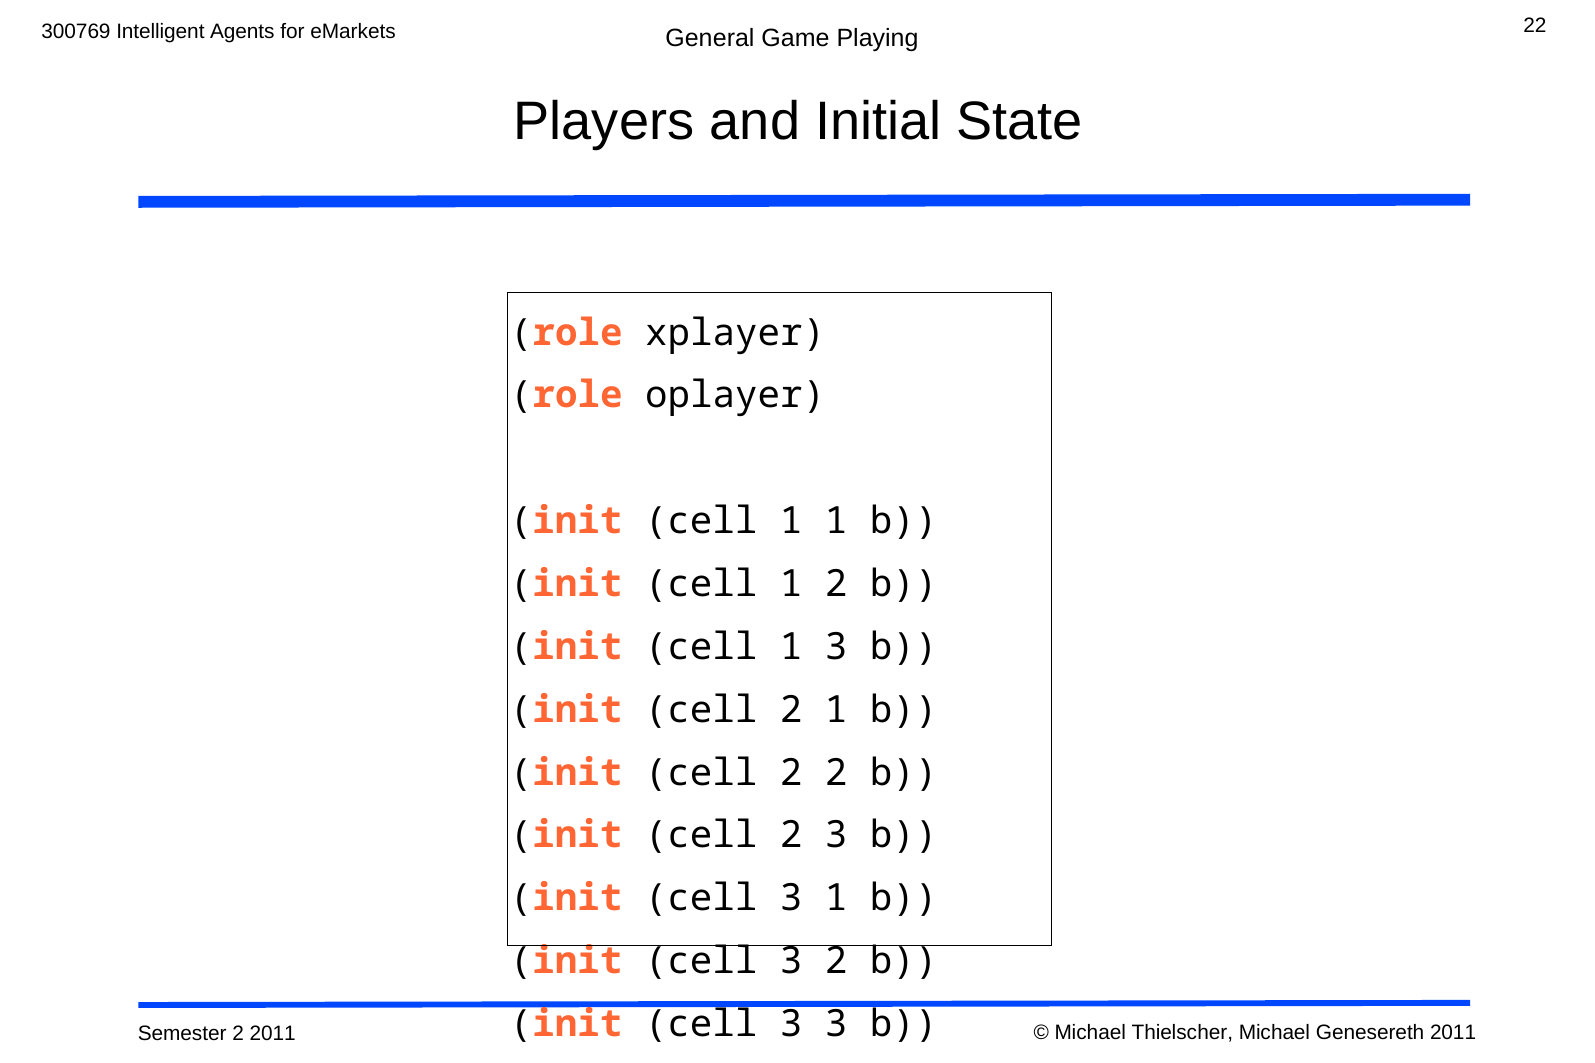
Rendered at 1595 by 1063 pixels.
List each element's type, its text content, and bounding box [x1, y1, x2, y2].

title Players and Initial State [118, 51, 1480, 190]
list (role xplayer) (role oplayer) (init (cell 1 1 b)) (init (cell 1 2 b)) (init (cell 1 3 b)) (init (cell 2 1 b)) (init (cell 2 2 b)) (init (cell 2 3 b)) (init (cell 3 1 b)) (init (cell 3 2 b)) (init (cell 3 3 b)) (init (control xplayer)) [508, 305, 1051, 945]
list (role xplayer) (role oplayer) (init (cell 1 1 b)) (init (cell 1 2 b)) (init (cell 1 3 b)) (init (cell 2 1 b)) (init (cell 2 2 b)) (init (cell 2 3 b)) (init (cell 3 1 b)) (init (cell 3 2 b)) (init (cell 3 3 b)) (init (control xplayer)) [492, 305, 1142, 984]
